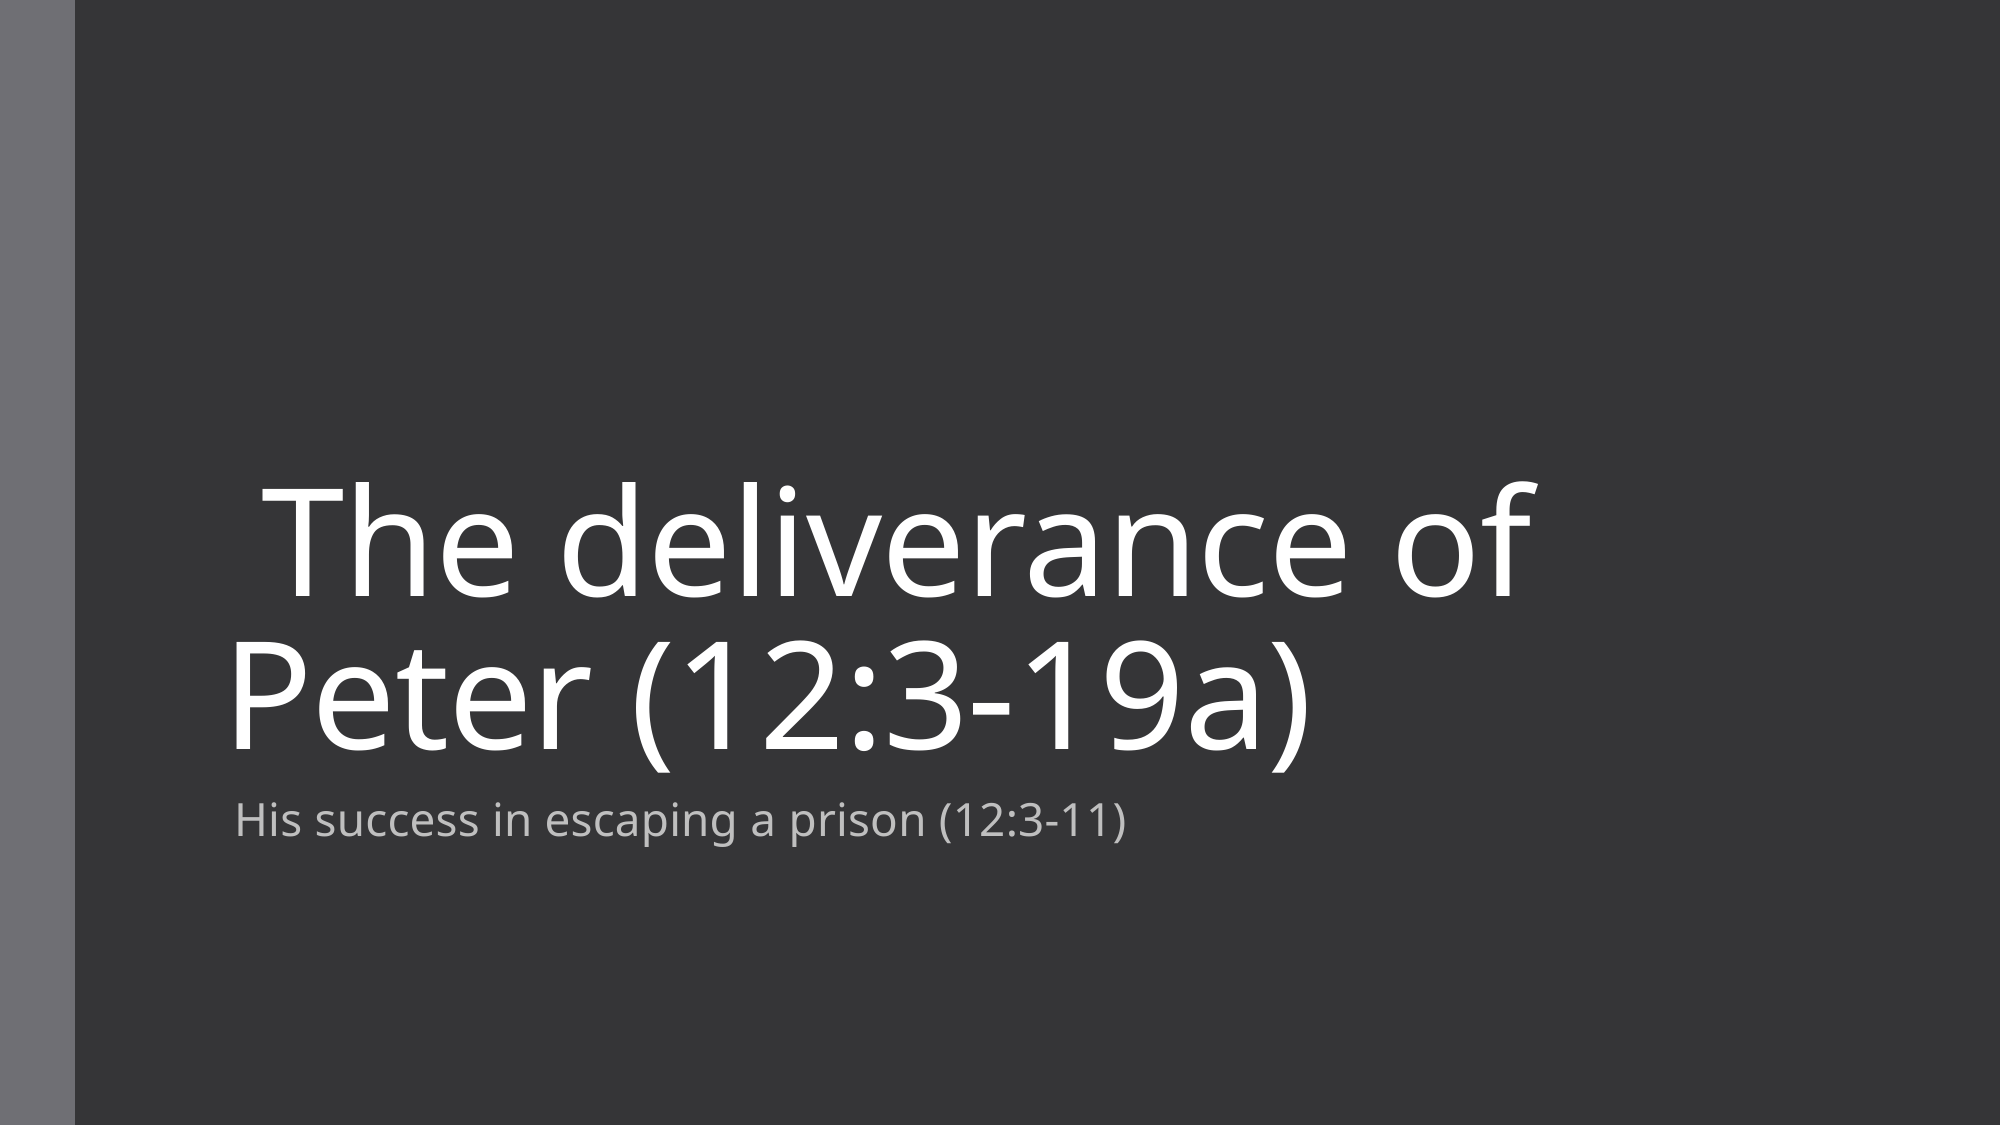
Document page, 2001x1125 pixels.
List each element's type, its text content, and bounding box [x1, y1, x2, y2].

subtitle His success in escaping a prison (12:3-11) [206, 787, 1752, 1066]
title The deliverance of Peter (12:3-19a) [206, 124, 1752, 787]
